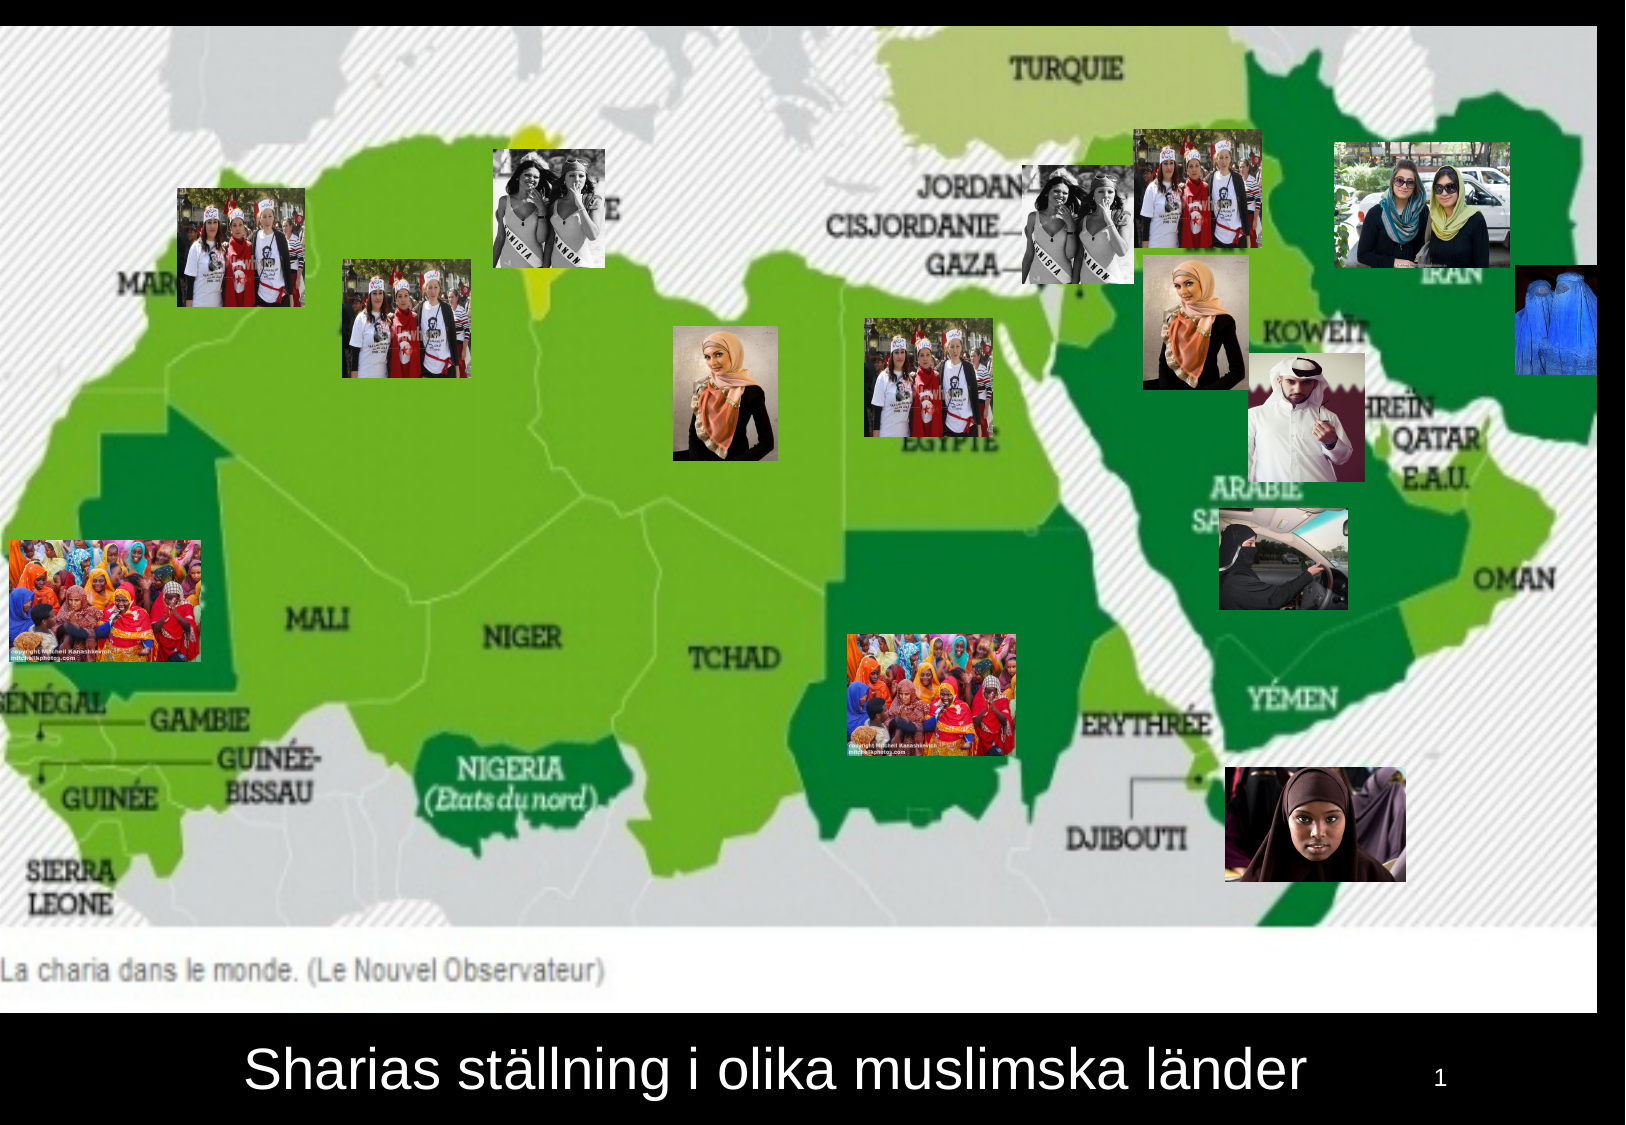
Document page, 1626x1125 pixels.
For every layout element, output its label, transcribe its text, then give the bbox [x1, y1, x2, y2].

text_box Sharias ställning i olika muslimska länder [212, 1024, 1347, 1111]
text_box 1 [1412, 1053, 1512, 1099]
picture [0, 26, 1597, 1013]
